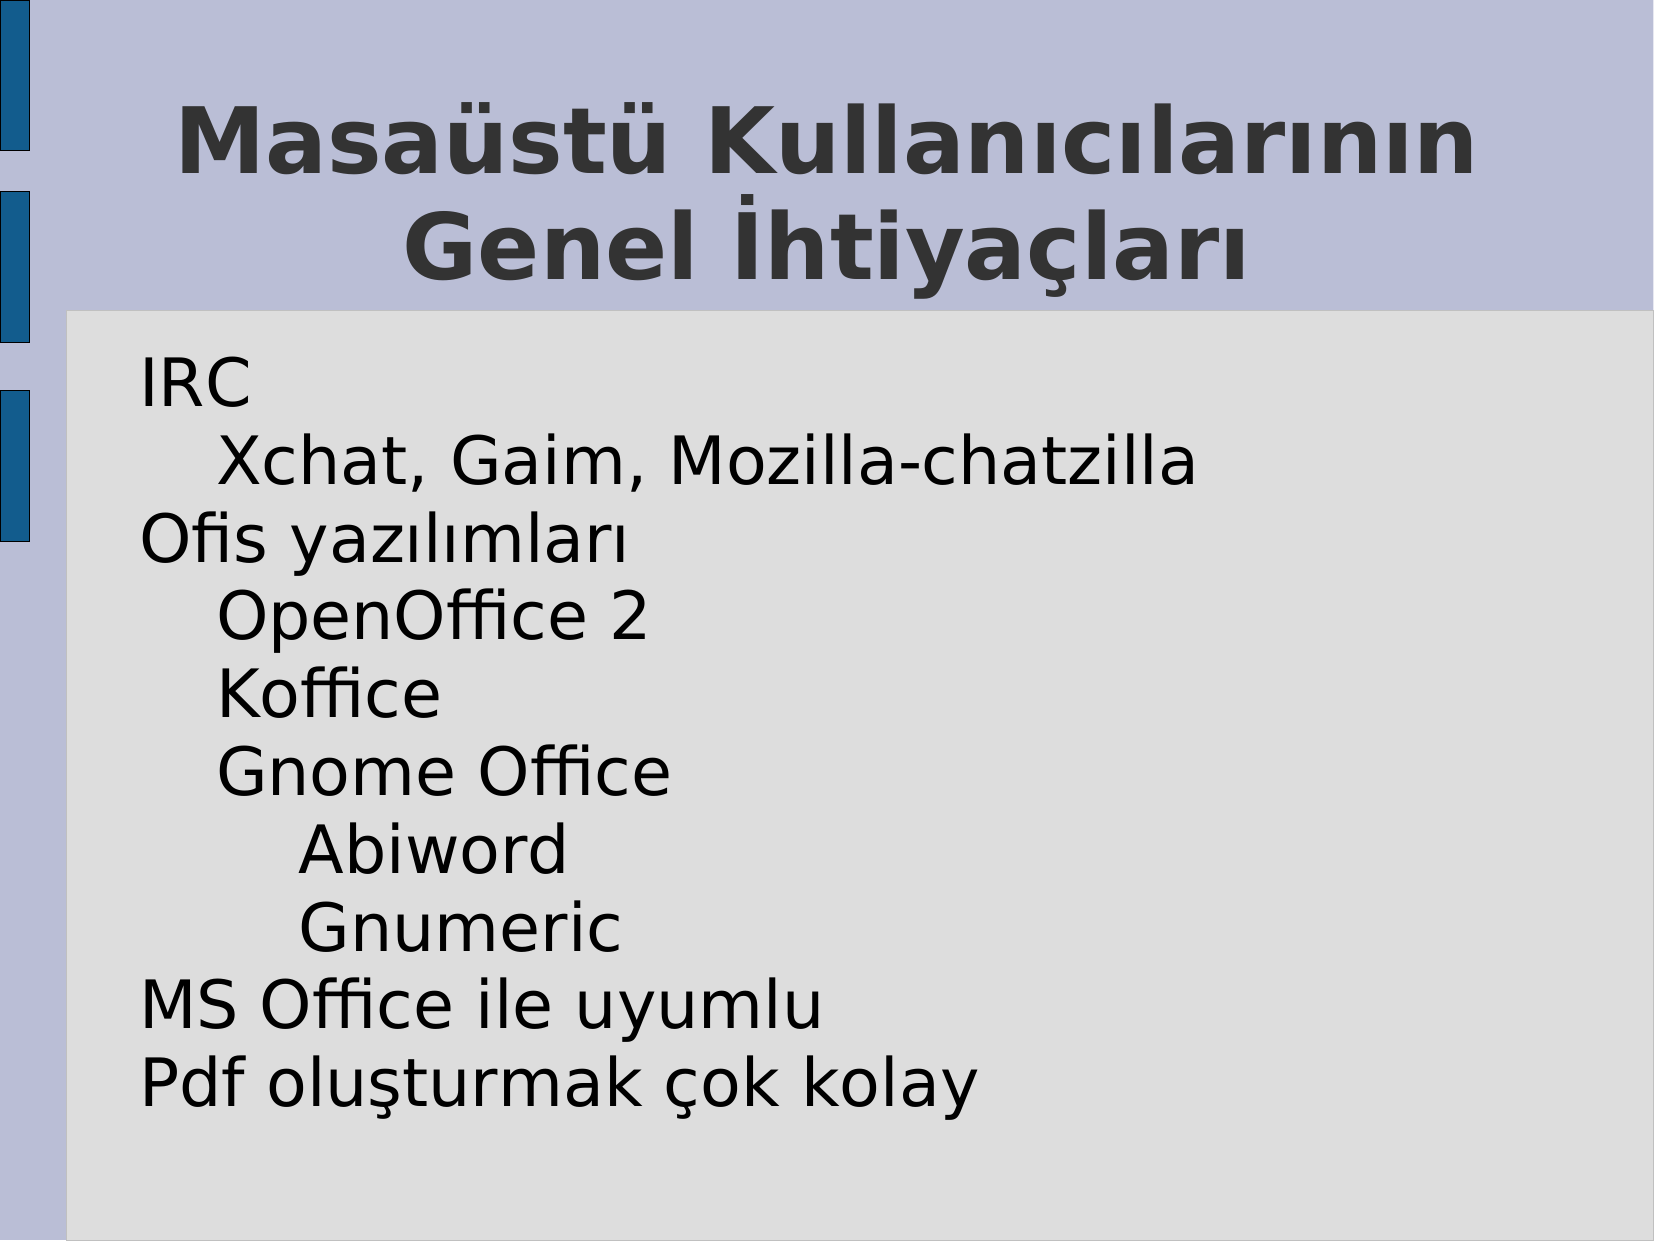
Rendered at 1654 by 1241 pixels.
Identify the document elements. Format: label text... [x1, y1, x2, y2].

title Masaüstü Kullanıcılarının Genel İhtiyaçları [121, 87, 1534, 302]
list IRC Xchat, Gaim, Mozilla-chatzilla Ofis yazılımları OpenOffice 2 Koffice Gnome Office Abiword Gnumeric MS Office ile uyumlu Pdf oluşturmak çok kolay [121, 344, 1534, 1127]
